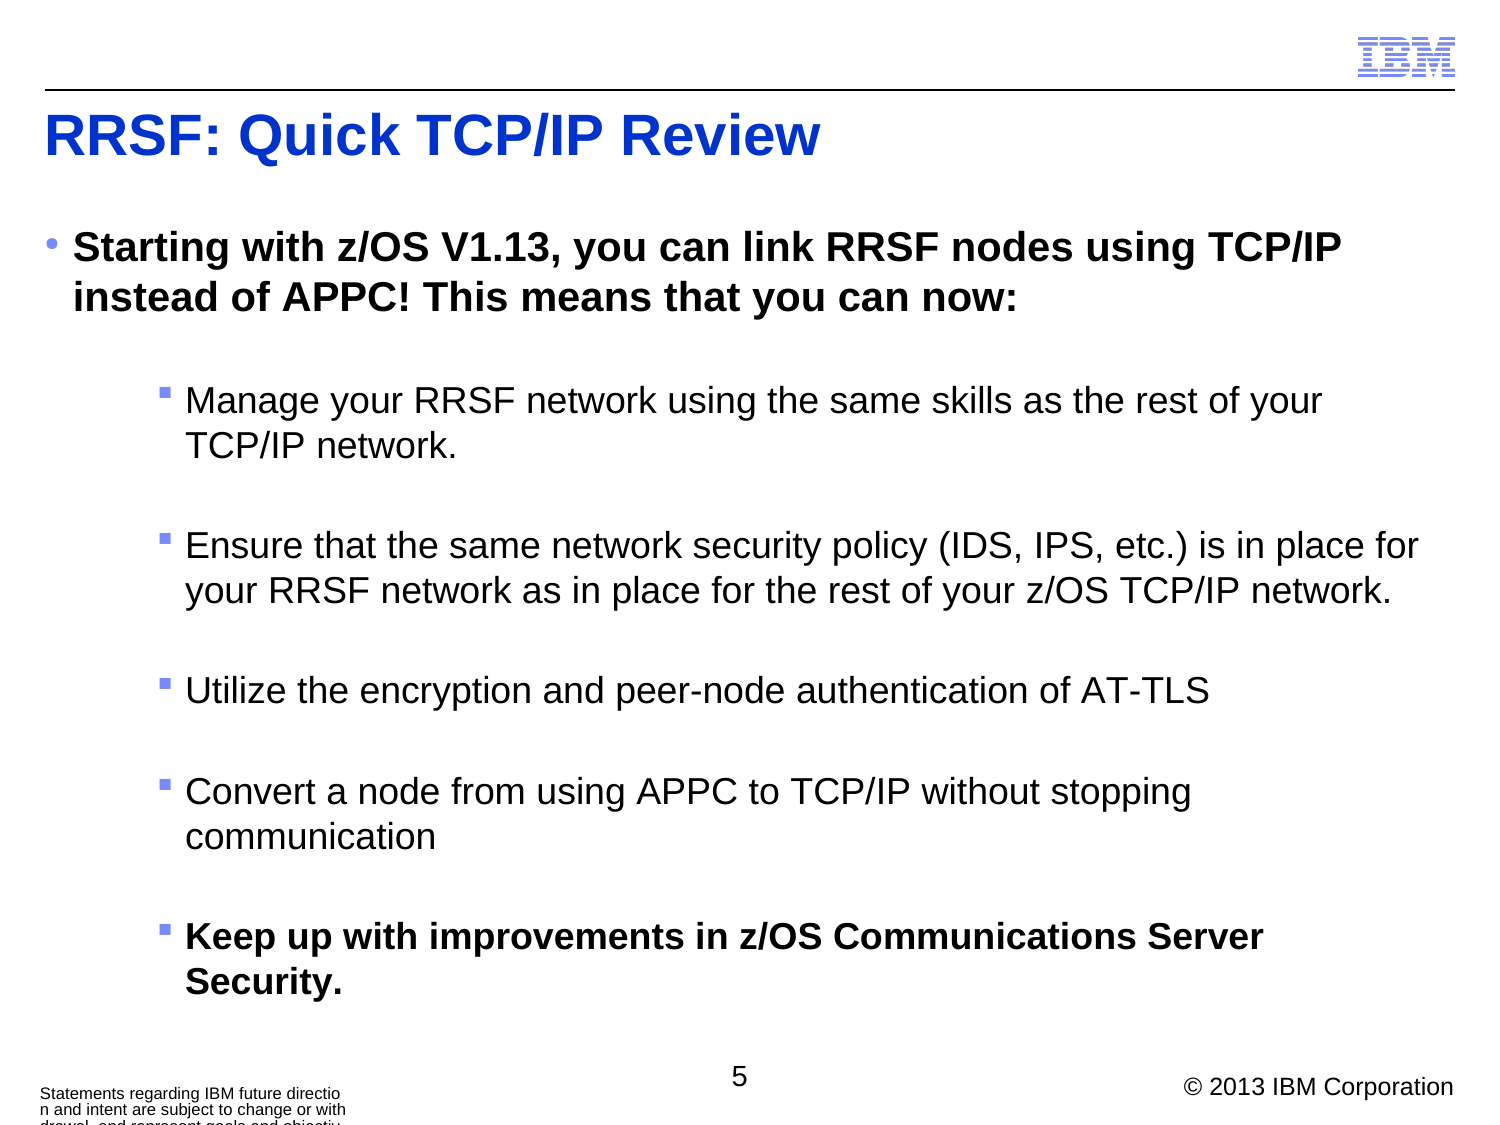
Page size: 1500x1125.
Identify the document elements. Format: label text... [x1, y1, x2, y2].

list Starting with z/OS V1.13, you can link RRSF nodes using TCP/IP instead of APPC! This means that you can now: Manage your RRSF network using the same skills as the rest of your TCP/IP network. Ensure that the same network security policy (IDS, IPS, etc.) is in place for your RRSF network as in place for the rest of your z/OS TCP/IP network. Utilize the encryption and peer-node authentication of AT-TLS Convert a node from using APPC to TCP/IP without stopping communication Keep up with improvements in z/OS Communications Server Security. [29, 212, 1438, 1043]
title RRSF: Quick TCP/IP Review [29, 97, 1463, 176]
picture [1358, 37, 1455, 77]
